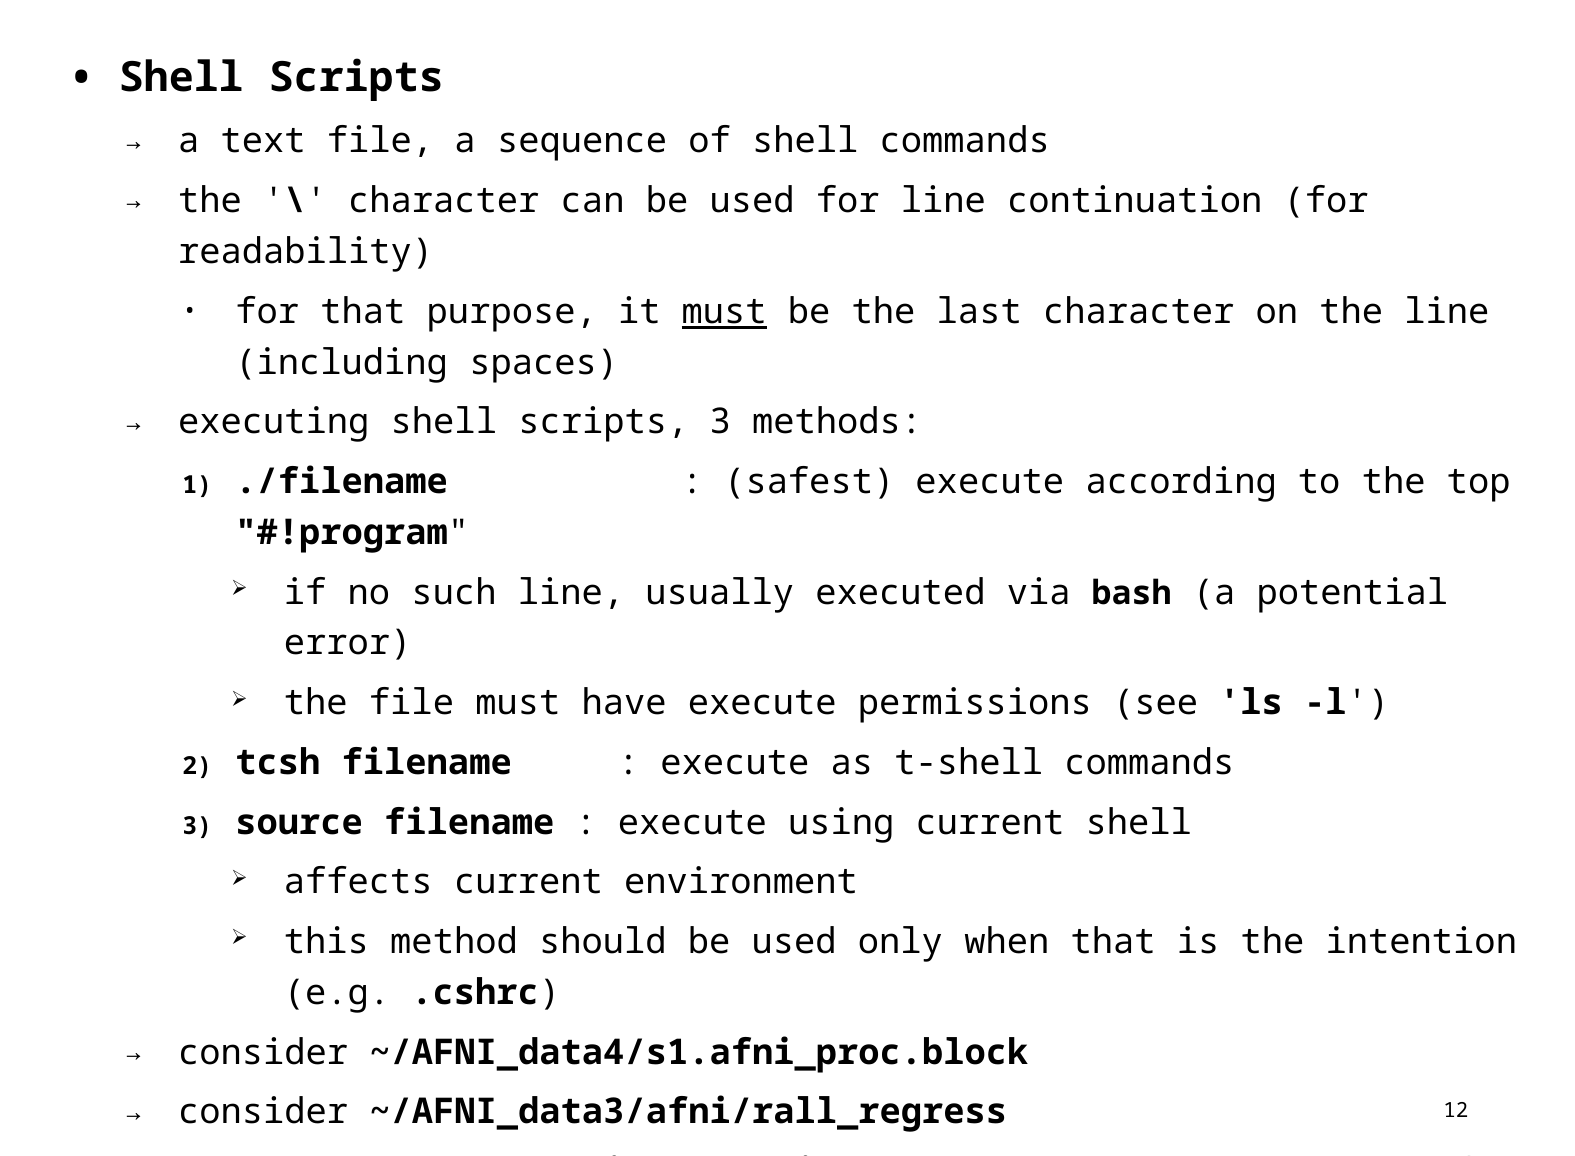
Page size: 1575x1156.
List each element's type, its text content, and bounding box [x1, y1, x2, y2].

list Shell Scripts a text file, a sequence of shell commands the '\' character can be used for line continuation (for readability) for that purpose, it must be the last character on the line (including spaces) executing shell scripts, 3 methods: ./filename : (safest) execute according to the top "#!program" if no such line, usually executed via bash (a potential error) the file must have execute permissions (see 'ls -l') tcsh filename : execute as t-shell commands source filename : execute using current shell affects current environment this method should be used only when that is the intention (e.g. .cshrc) consider ~/AFNI_data4/s1.afni_proc.block consider ~/AFNI_data3/afni/rall_regress use the command "nedit my.script" to create a script with a few commands echo hi, I am in directory $cwd ls -a cd $HOME/AFNI_data3 ls -al run the script using the command: tcsh my.script [50, 27, 1538, 1156]
